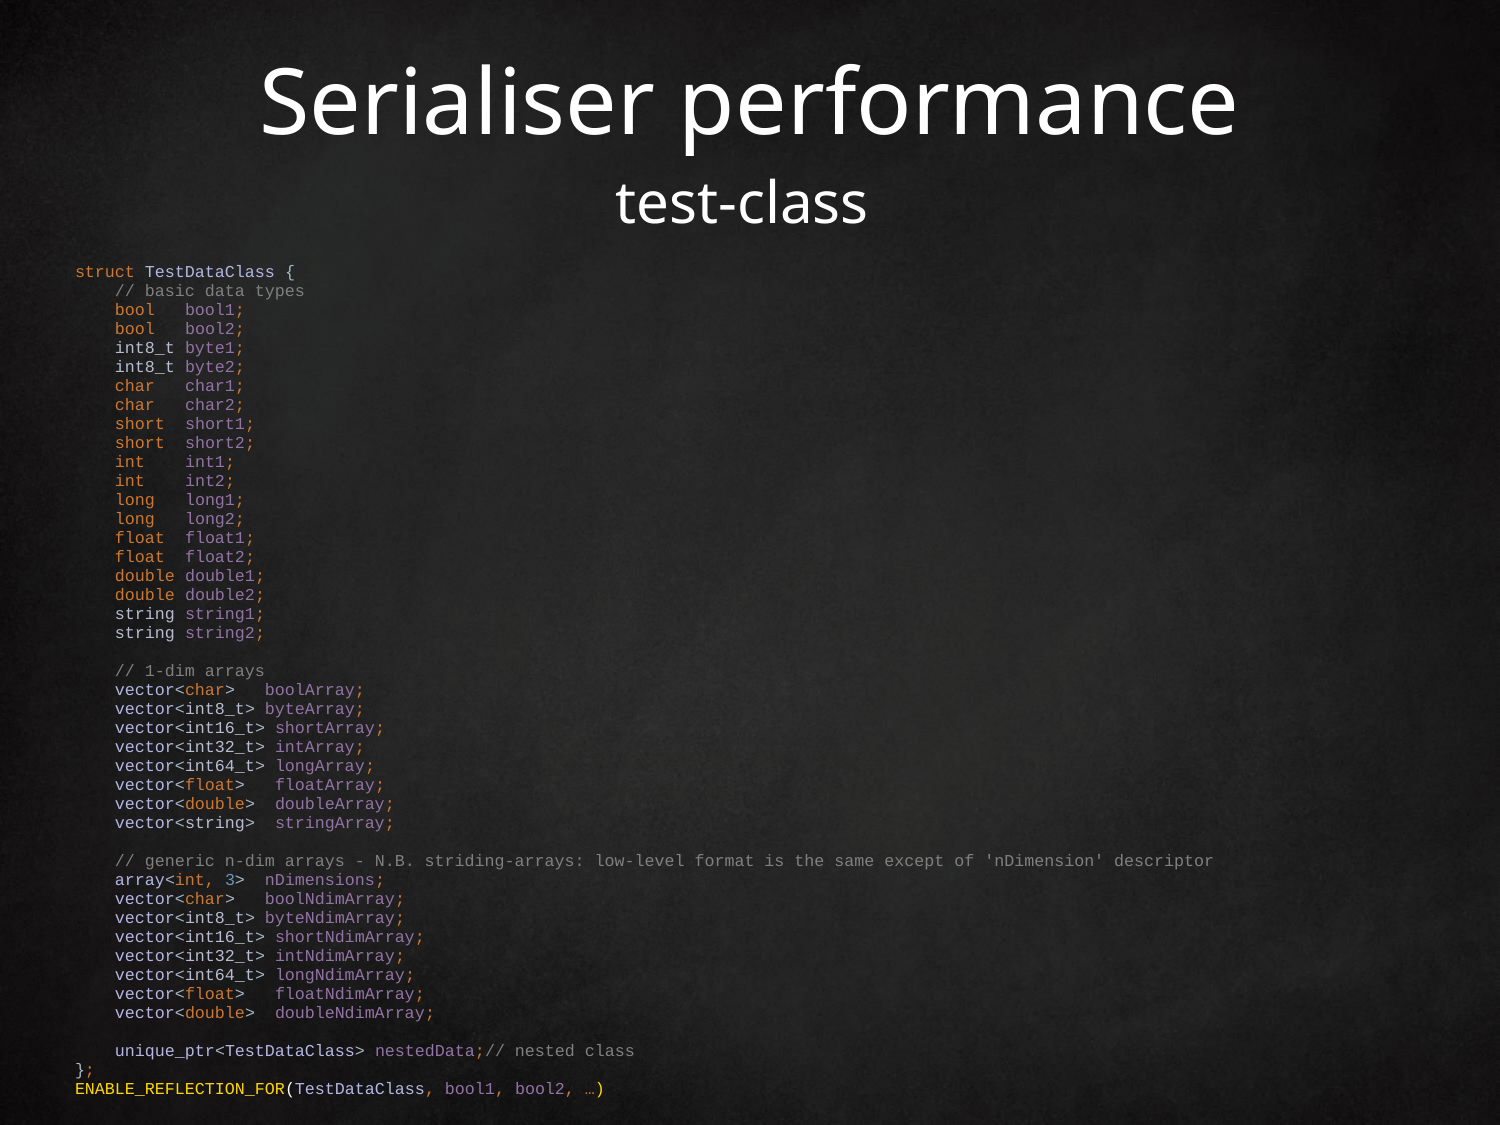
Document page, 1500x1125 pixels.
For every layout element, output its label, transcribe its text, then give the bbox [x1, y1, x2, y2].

list struct TestDataClass { // basic data types bool bool1; bool bool2; int8_t byte1; int8_t byte2; char char1; char char2; short short1; short short2; int int1; int int2; long long1; long long2; float float1; float float2; double double1; double double2; string string1; string string2; // 1-dim arrays vector<char> boolArray; vector<int8_t> byteArray; vector<int16_t> shortArray; vector<int32_t> intArray; vector<int64_t> longArray; vector<float> floatArray; vector<double> doubleArray; vector<string> stringArray; // generic n-dim arrays - N.B. striding-arrays: low-level format is the same except of 'nDimension' descriptor array<int, 3> nDimensions; vector<char> boolNdimArray; vector<int8_t> byteNdimArray; vector<int16_t> shortNdimArray; vector<int32_t> intNdimArray; vector<int64_t> longNdimArray; vector<float> floatNdimArray; vector<double> doubleNdimArray; unique_ptr<TestDataClass> nestedData;// nested class }; ENABLE_REFLECTION_FOR(TestDataClass, bool1, bool2, …) [75, 263, 1425, 1040]
picture [0, 0, 1500, 1125]
title Serialiser performance test-class [75, 34, 1425, 244]
